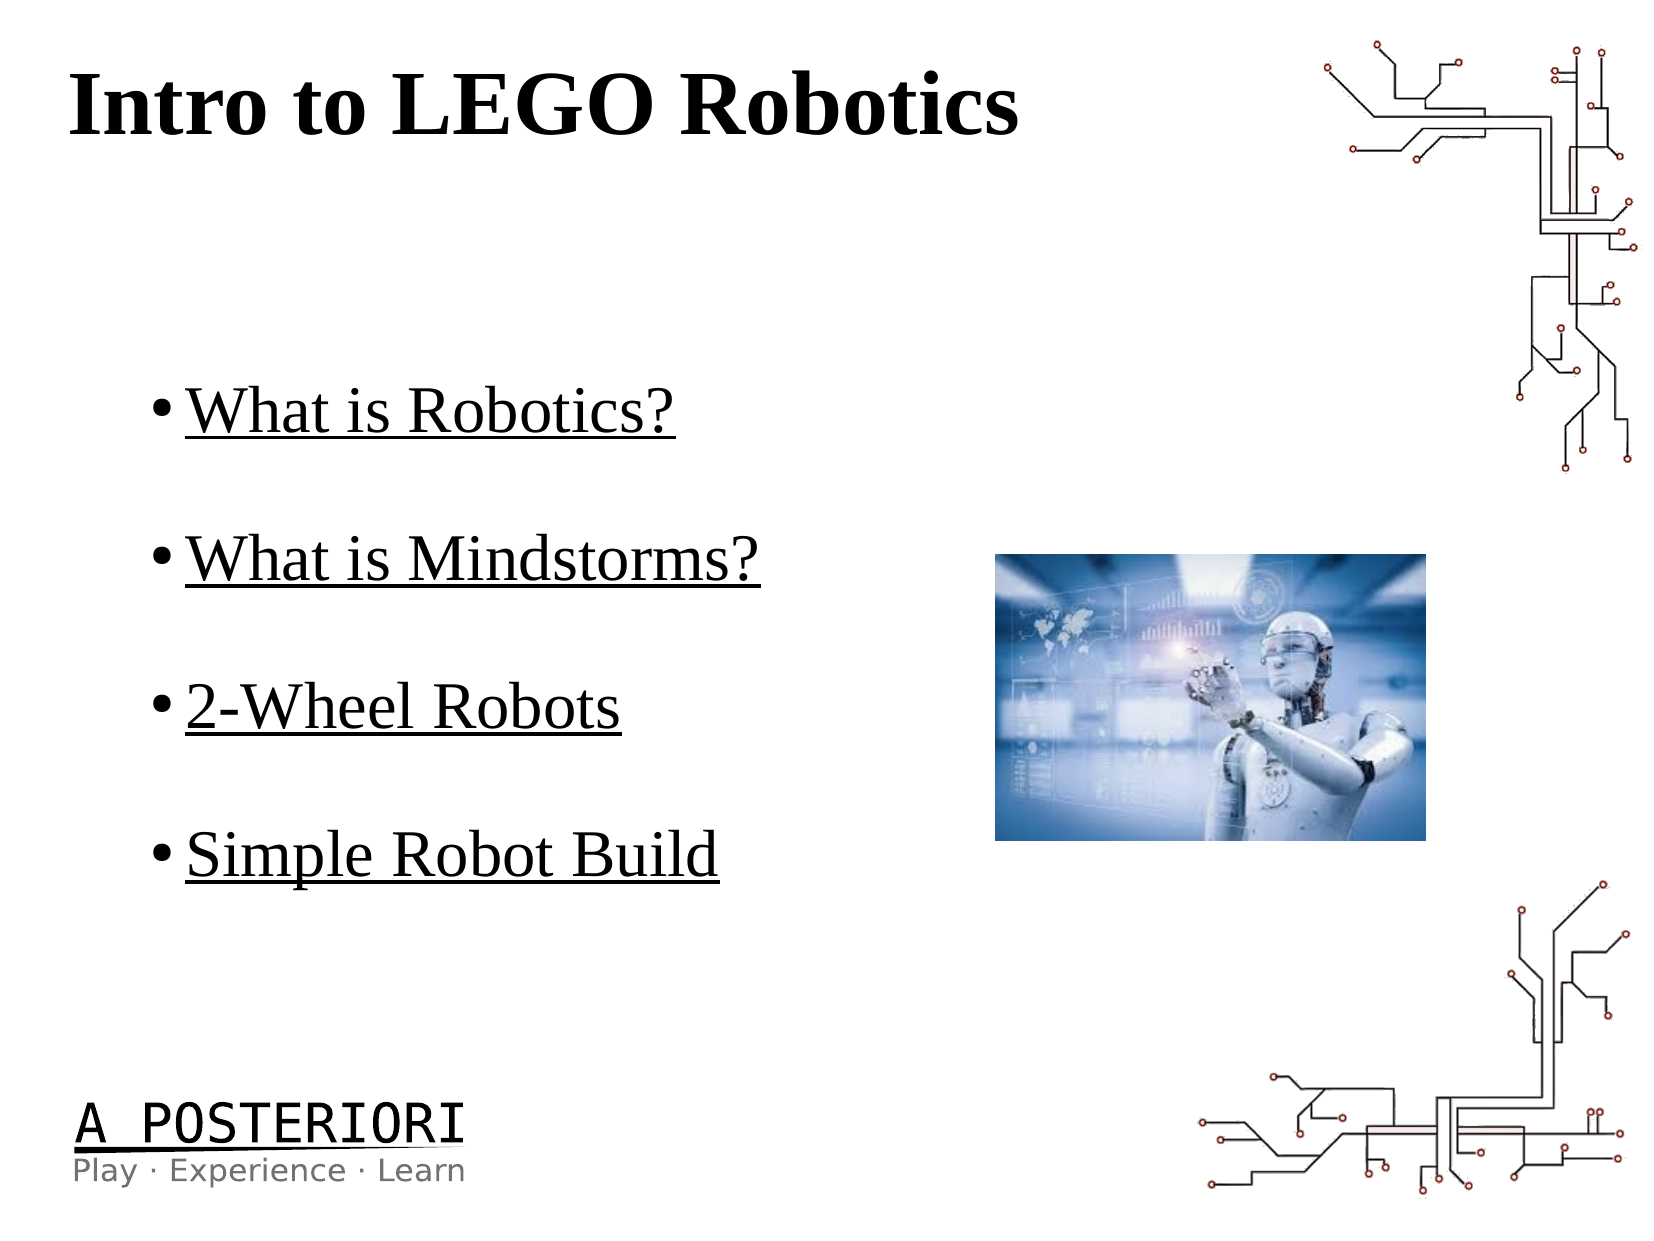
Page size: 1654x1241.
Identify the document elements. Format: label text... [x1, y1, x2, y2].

title Intro to LEGO Robotics [11, 14, 1077, 192]
picture [1305, 35, 1643, 496]
picture [995, 554, 1426, 841]
picture [1175, 862, 1636, 1201]
picture [73, 1101, 466, 1189]
subtitle What is Robotics? What is Mindstorms? 2-Wheel Robots Simple Robot Build [150, 266, 988, 924]
